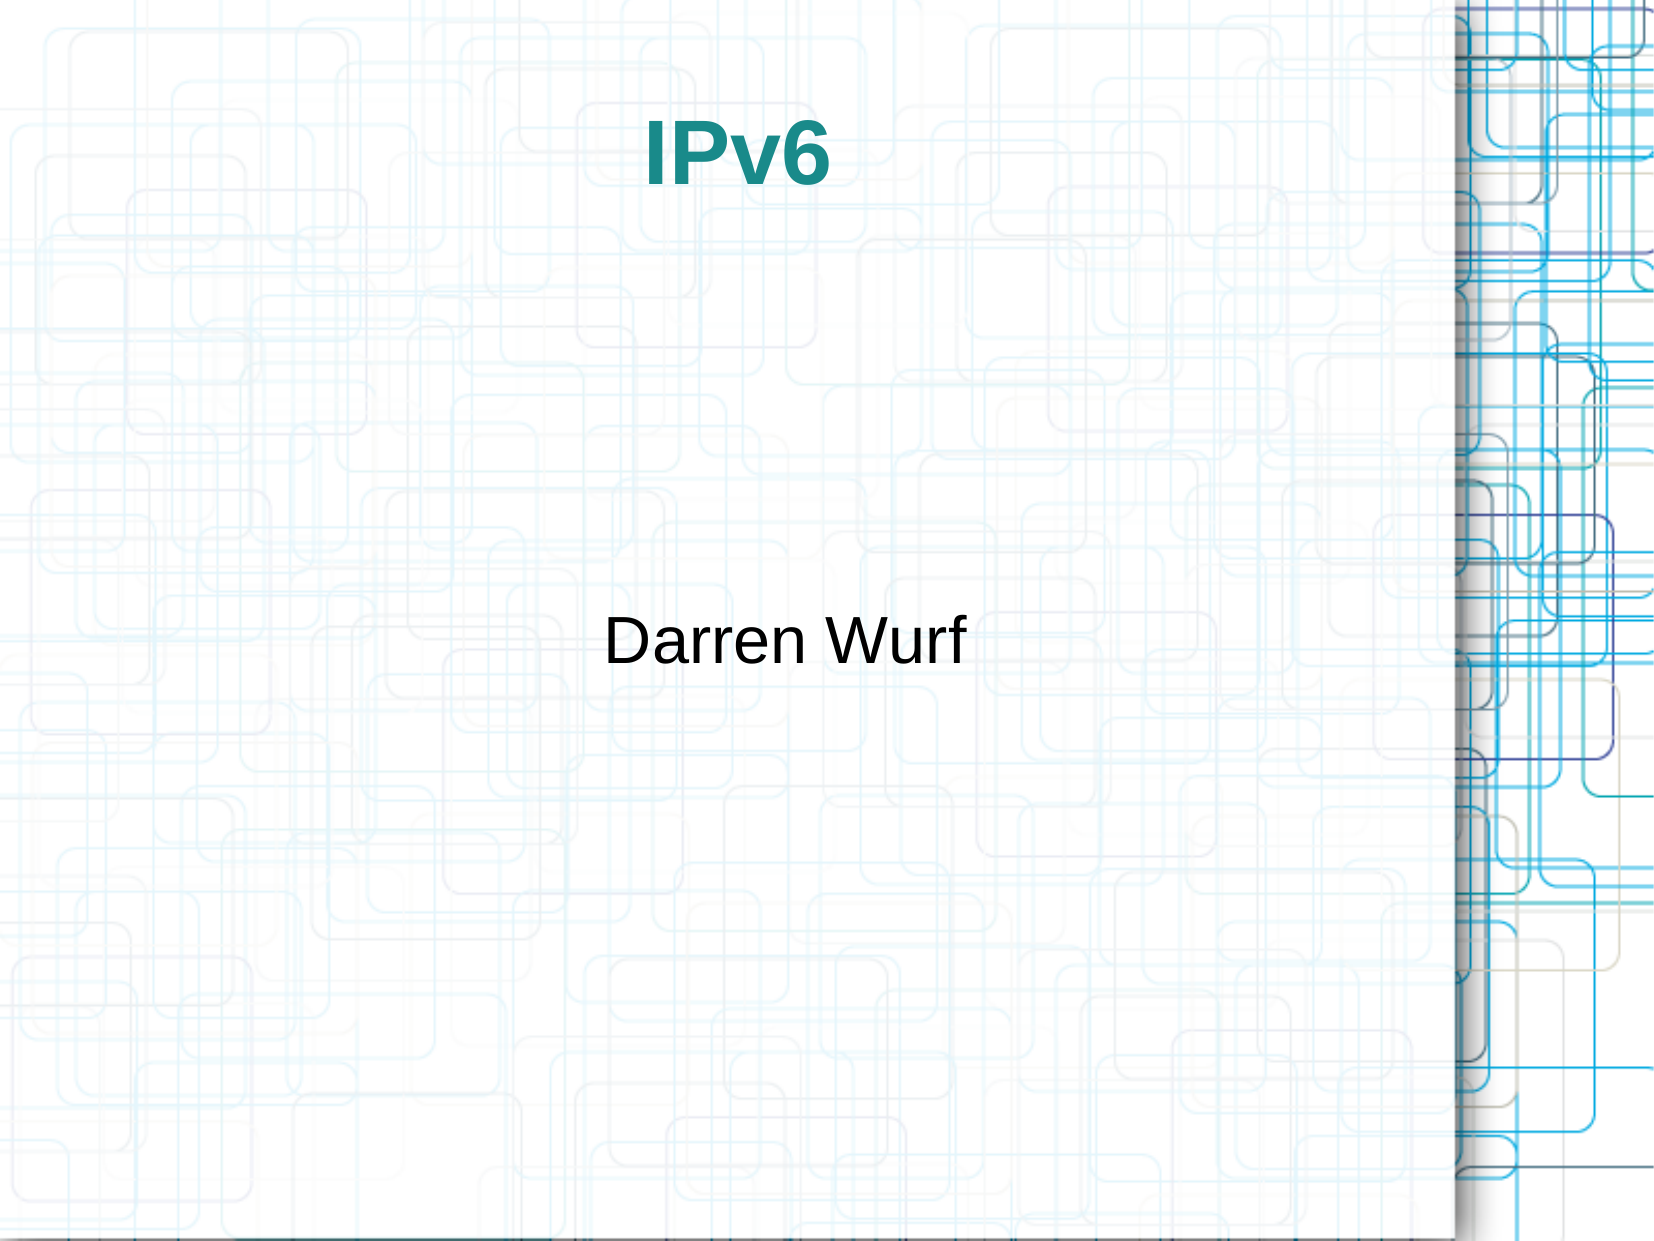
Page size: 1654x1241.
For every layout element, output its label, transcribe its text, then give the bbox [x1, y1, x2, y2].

title IPv6 [59, 56, 1418, 250]
picture [0, 0, 1654, 1241]
list Darren Wurf [82, 290, 1418, 1094]
